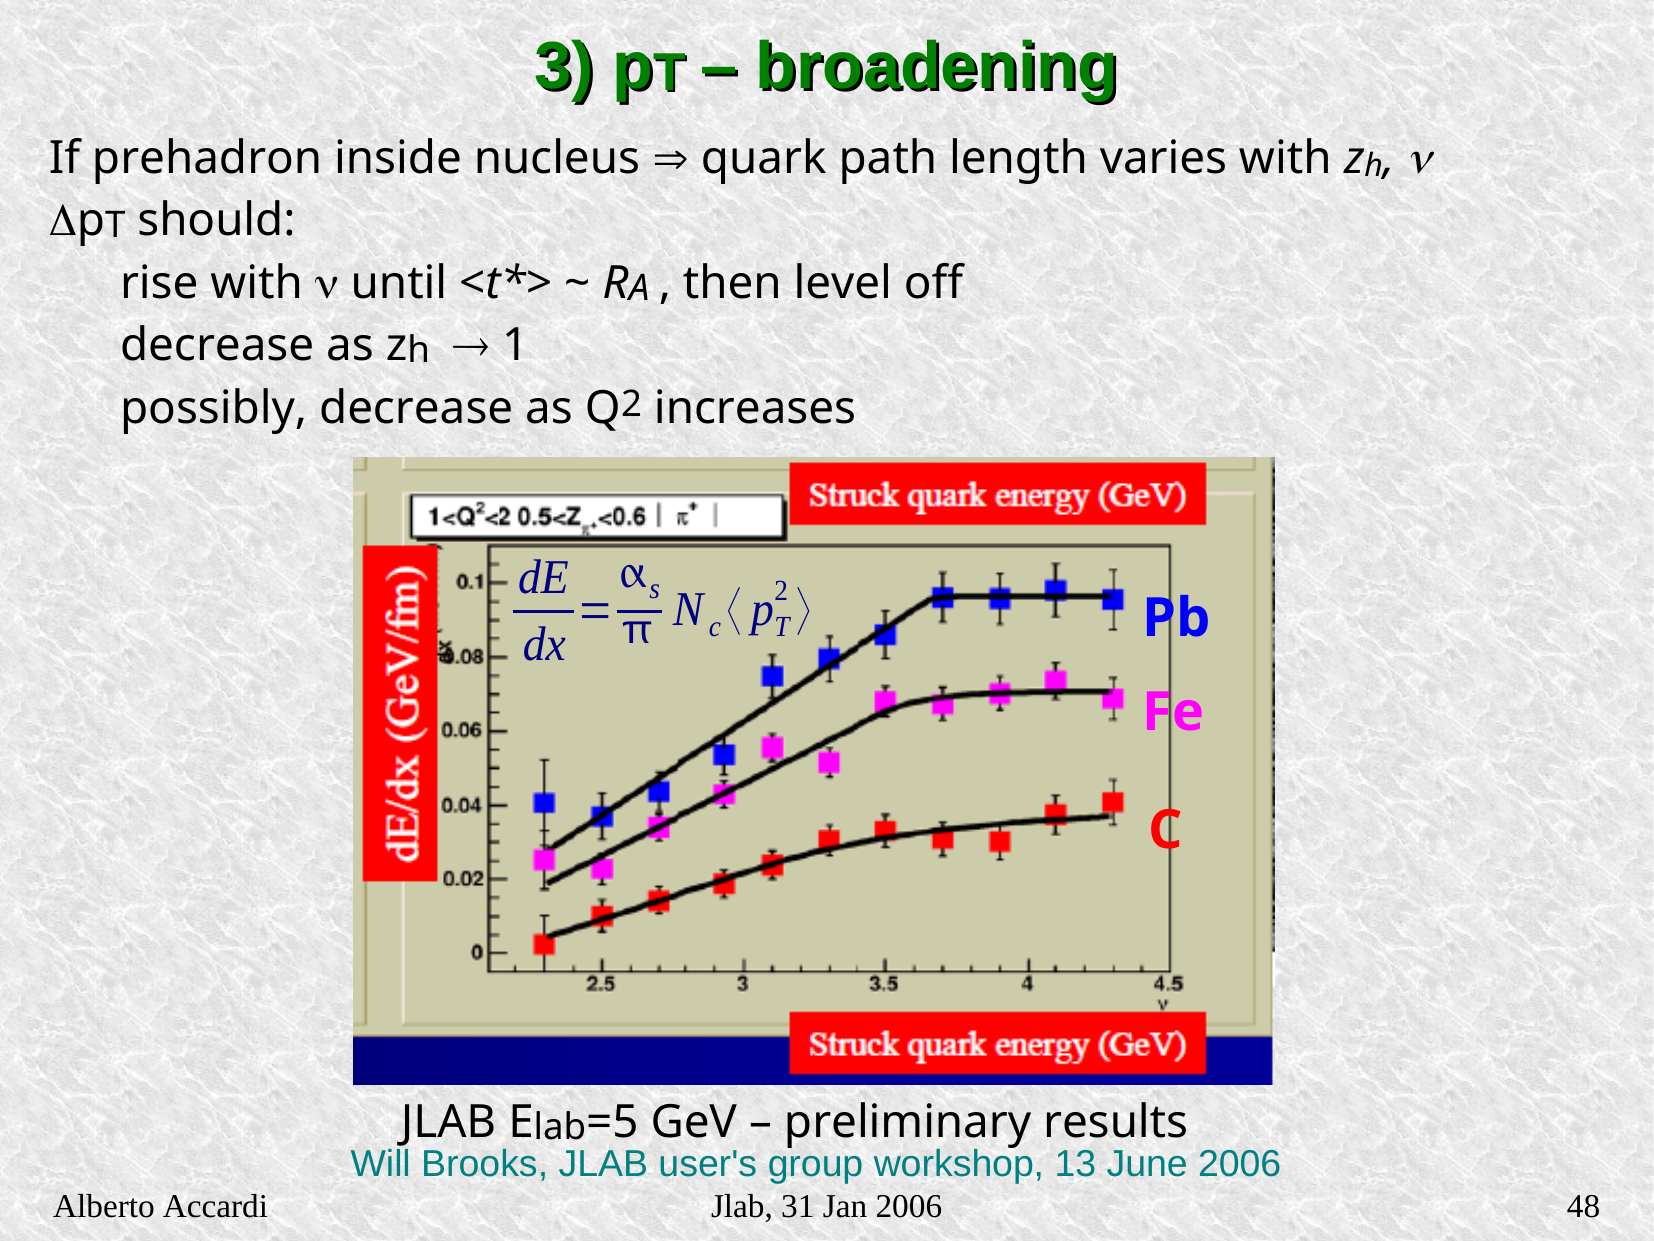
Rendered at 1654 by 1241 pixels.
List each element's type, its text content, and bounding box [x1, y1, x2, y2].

text_box JLAB Elab=5 GeV – preliminary results [385, 1081, 1187, 1134]
text_box If prehadron inside nucleus  quark path length varies with zh, n DpT should: rise with n until <t*> ~ RA , then level off decrease as zh  1 possibly, decrease as Q2 increases [34, 116, 1587, 448]
picture [0, 0, 1654, 1241]
text_box C [1133, 783, 1199, 864]
chart [505, 548, 818, 673]
text_box Will Brooks, JLAB user's group workshop, 13 June 2006 [335, 1134, 1297, 1197]
text_box 3) pT – broadening [29, 17, 1625, 128]
text_box Fe [1128, 665, 1217, 746]
text_box Pb [1128, 571, 1221, 652]
